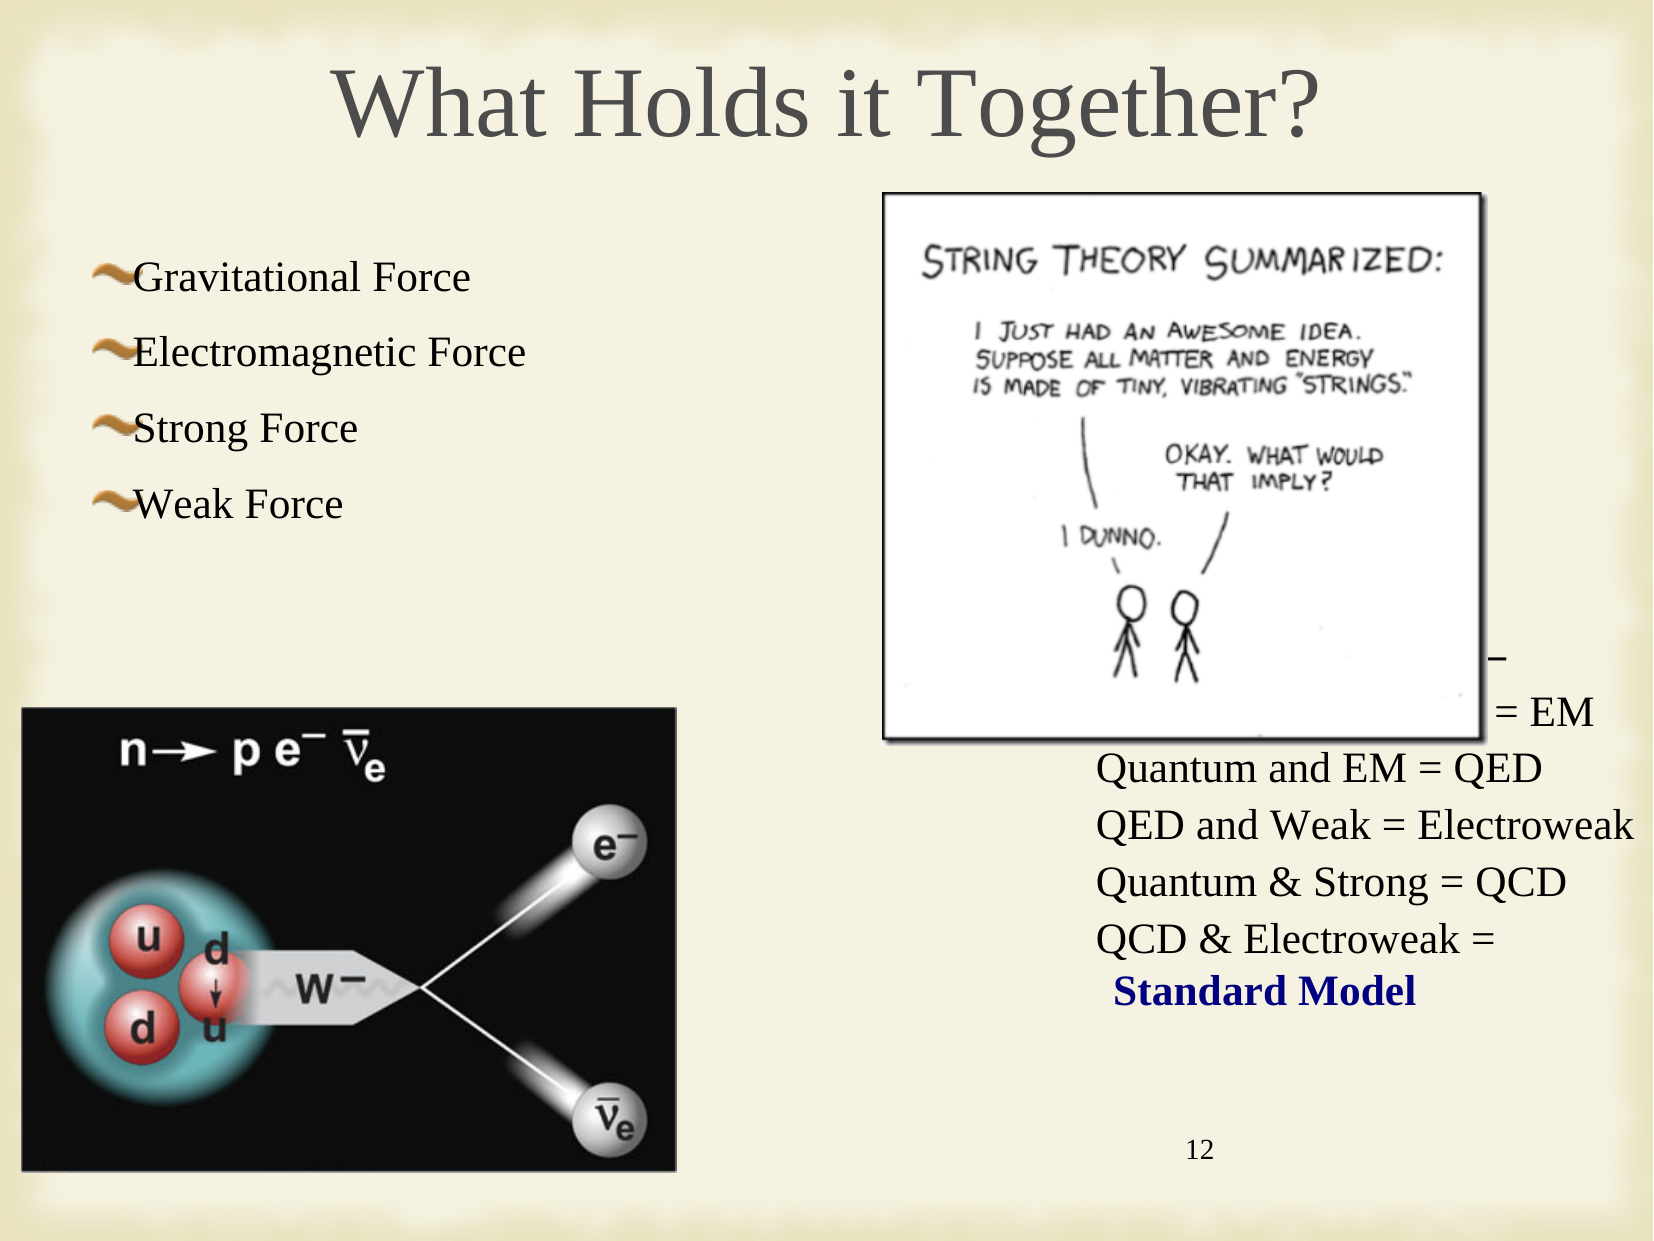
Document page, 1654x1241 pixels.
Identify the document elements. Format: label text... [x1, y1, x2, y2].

text_box [1185, 1130, 1571, 1216]
list Gravitational Force Electromagnetic Force Strong Force Weak Force Unification of Forces – Electricity/Magnetism = EM Quantum and EM = QED QED and Weak = Electroweak Quantum & Strong = QCD QCD & Electroweak = Standard Model [92, 172, 1636, 1113]
picture [21, 707, 677, 1173]
picture [882, 192, 1488, 746]
title What Holds it Together? [82, 0, 1571, 193]
